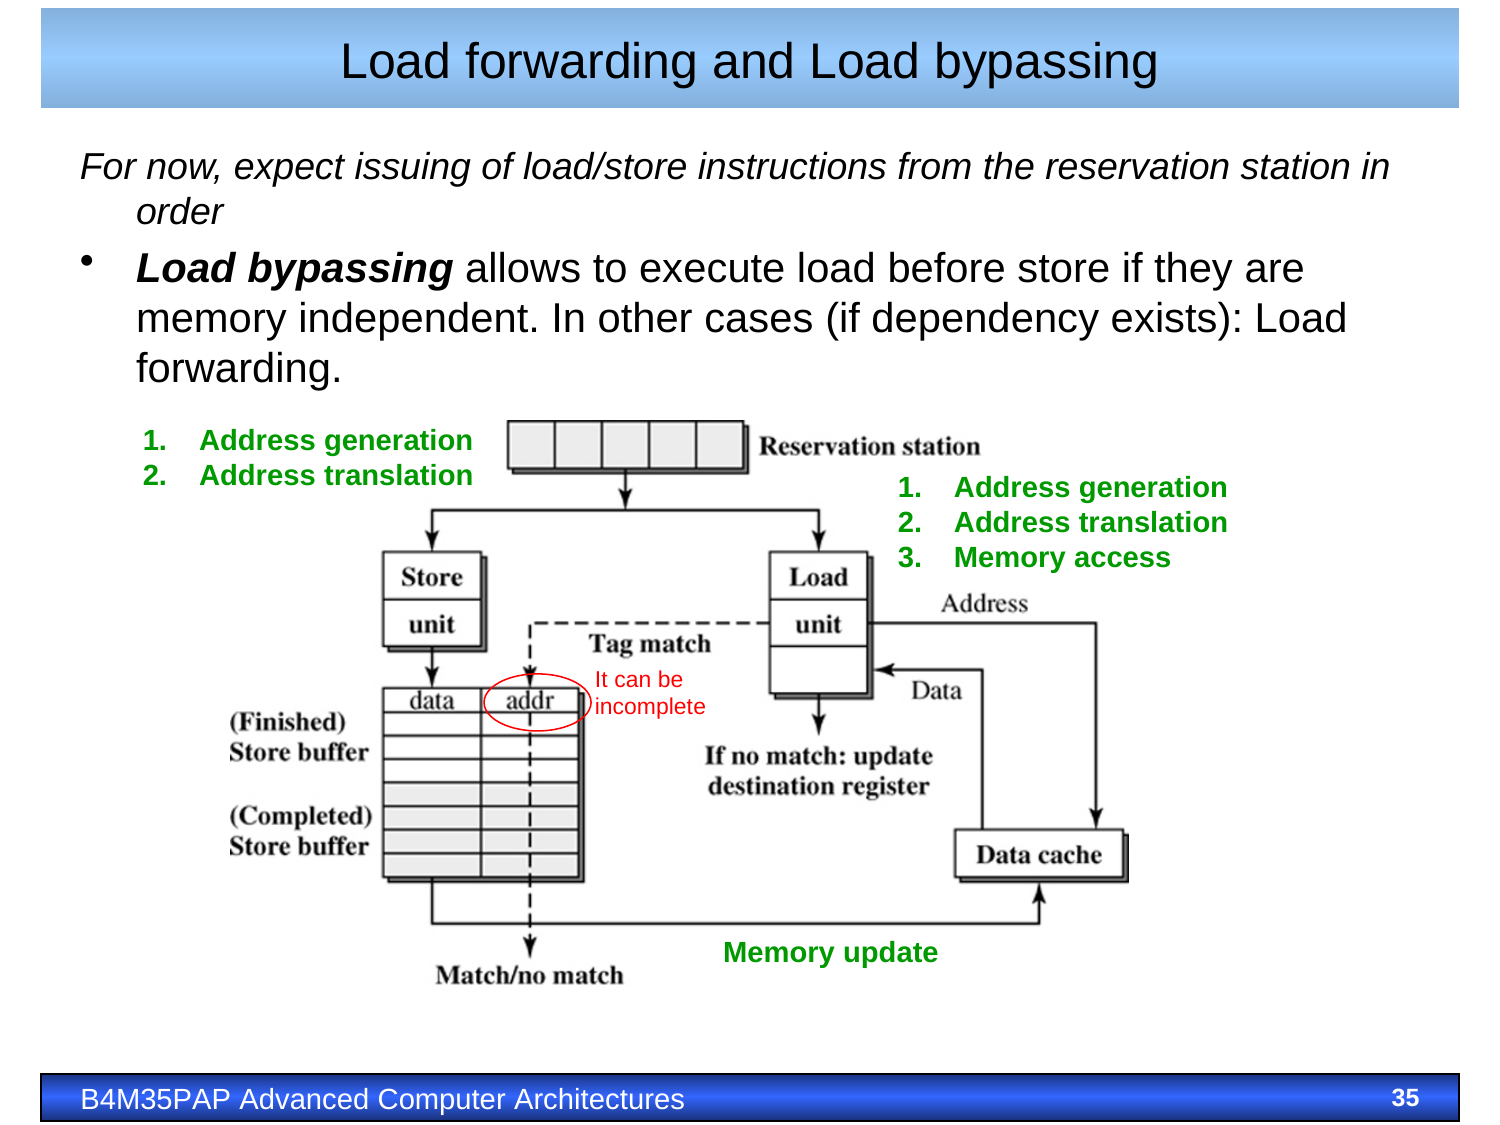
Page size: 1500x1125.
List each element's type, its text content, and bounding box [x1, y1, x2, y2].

picture [230, 962, 1129, 989]
title Load forwarding and Load bypassing [41, 8, 1459, 108]
text_box Address generation Address translation [128, 413, 489, 499]
text_box For now, expect issuing of load/store instructions from the reservation station in order Load bypassing allows to execute load before store if they are memory independent. In other cases (if dependency exists): Load forwarding. [64, 134, 1436, 962]
text_box Memory update [708, 926, 1067, 976]
text_box It can be incomplete [532, 656, 755, 762]
text_box Address generation Address translation Memory access [882, 460, 1244, 581]
